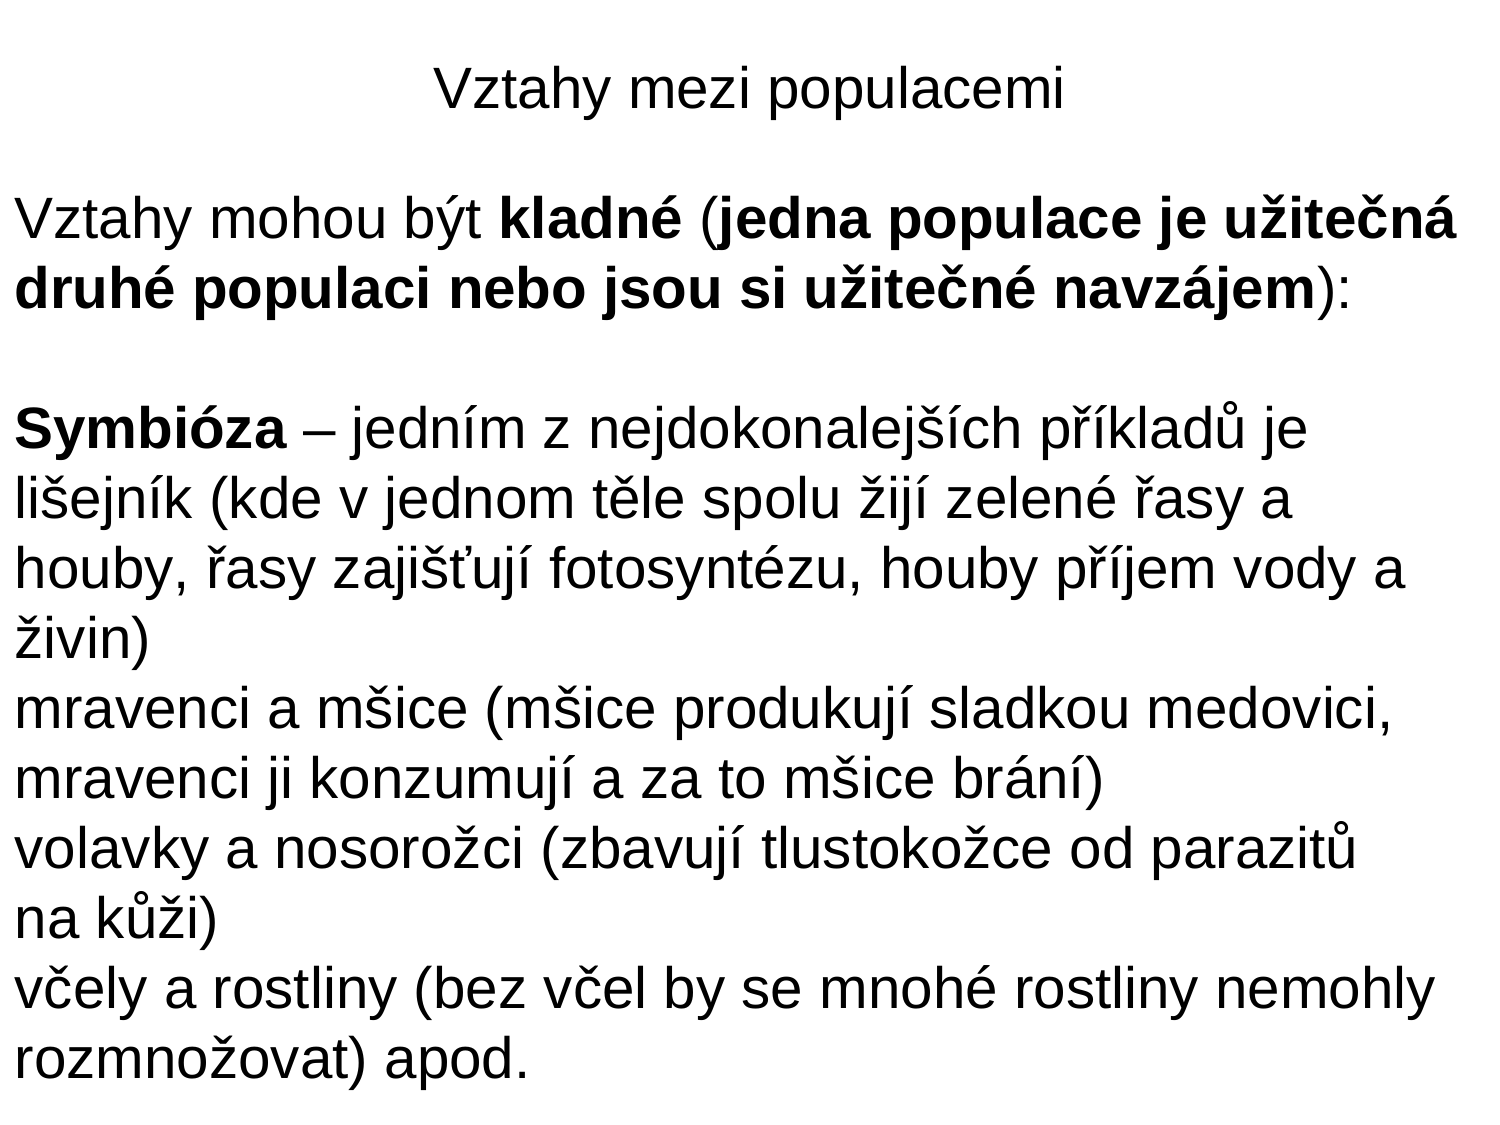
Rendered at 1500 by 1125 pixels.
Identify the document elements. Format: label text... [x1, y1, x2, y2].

text_box Vztahy mohou být kladné (jedna populace je užitečná druhé populaci nebo jsou si užitečné navzájem): Symbióza – jedním z nejdokonalejších příkladů je lišejník (kde v jednom těle spolu žijí zelené řasy a houby, řasy zajišťují fotosyntézu, houby příjem vody a živin) mravenci a mšice (mšice produkují sladkou medovici, mravenci ji konzumují a za to mšice brání) volavky a nosorožci (zbavují tlustokožce od parazitů na kůži) včely a rostliny (bez včel by se mnohé rostliny nemohly rozmnožovat) apod. [0, 172, 1500, 1098]
text_box Vztahy mezi populacemi [0, 42, 1500, 129]
